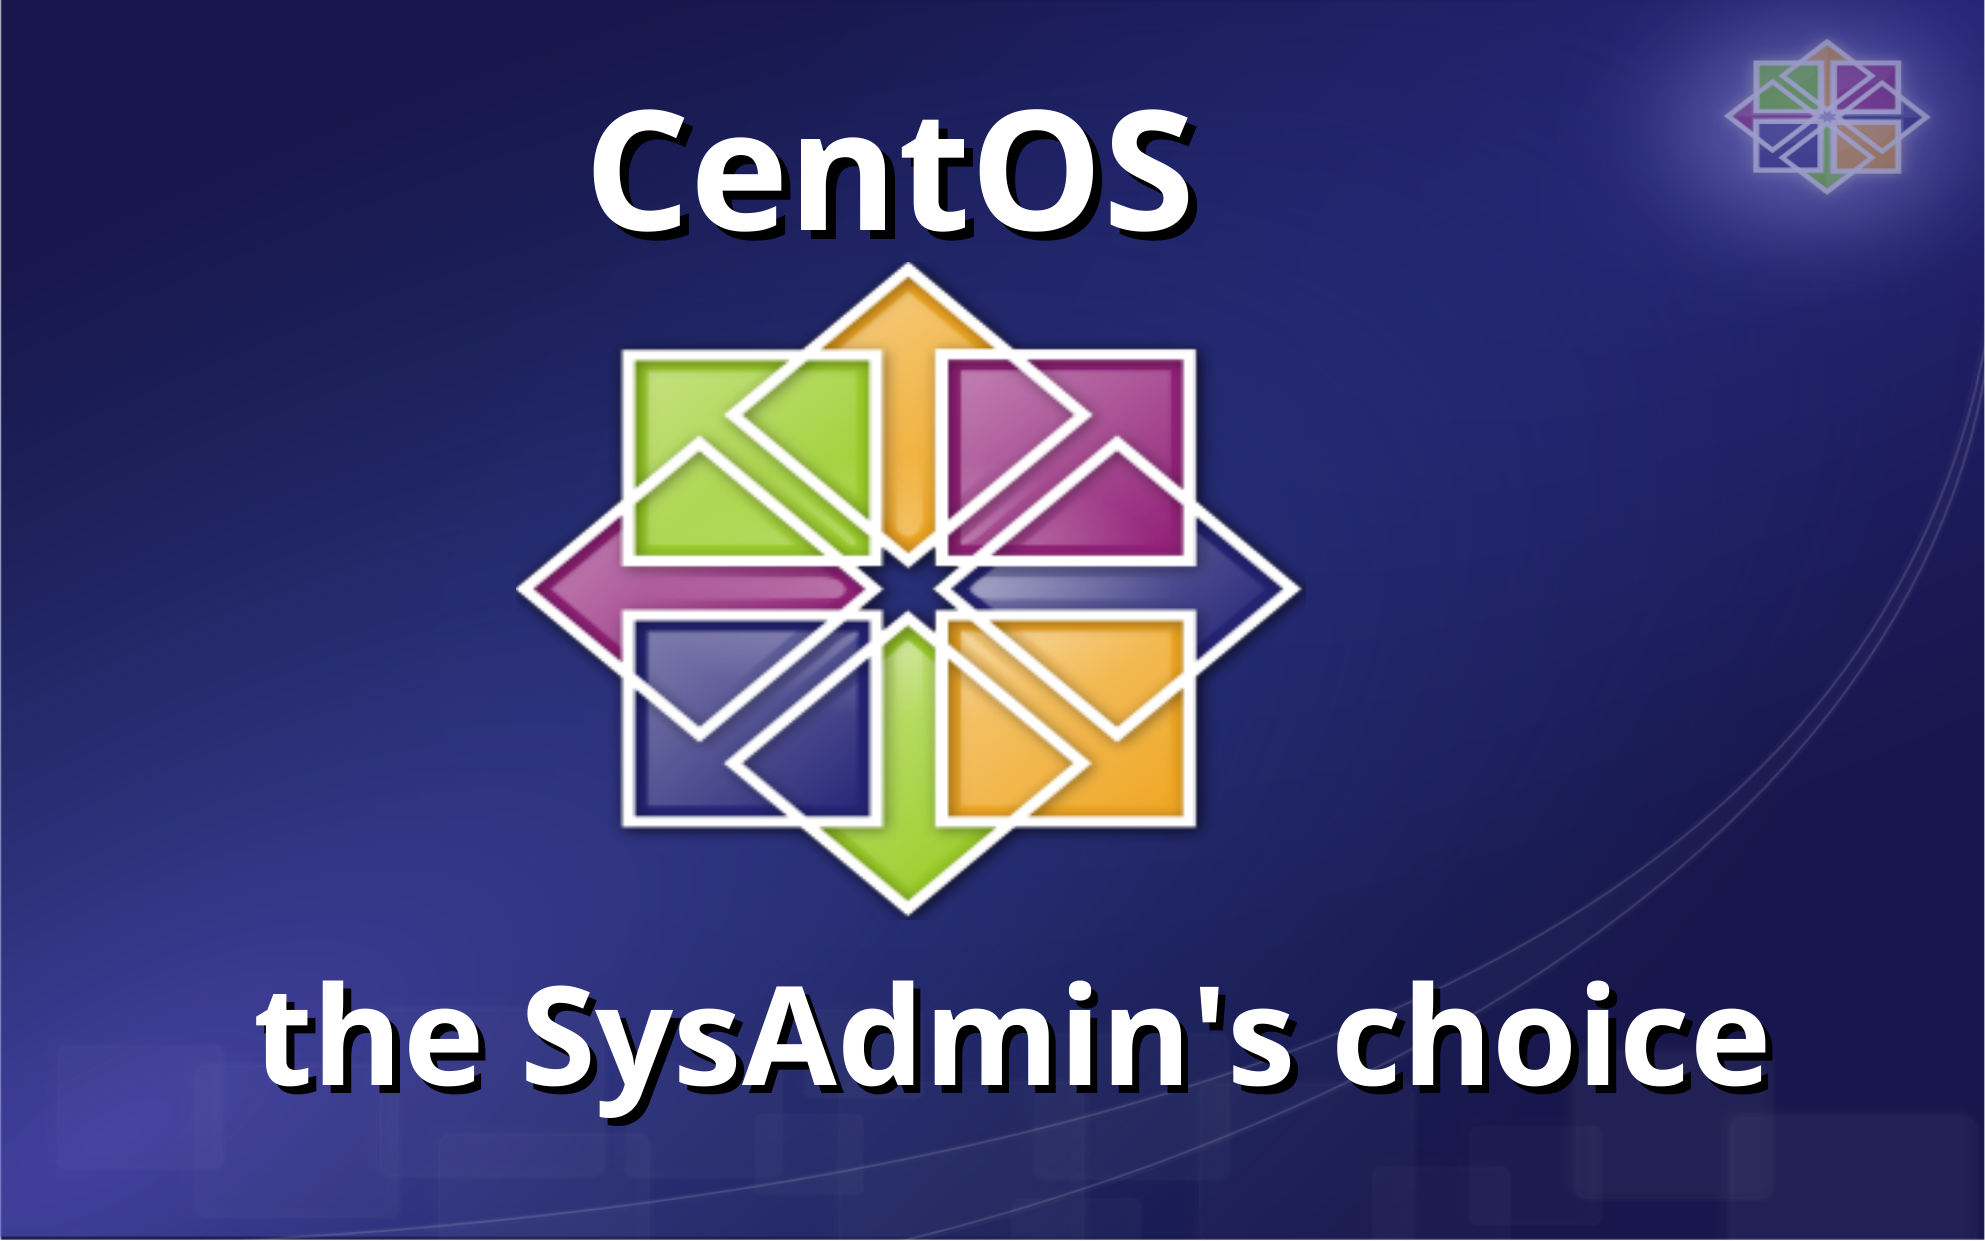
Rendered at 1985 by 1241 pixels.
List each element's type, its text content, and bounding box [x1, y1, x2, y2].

text_box CentOS [429, 68, 1351, 263]
picture [0, 0, 1985, 1241]
title the SysAdmin's choice [90, 937, 1936, 1128]
